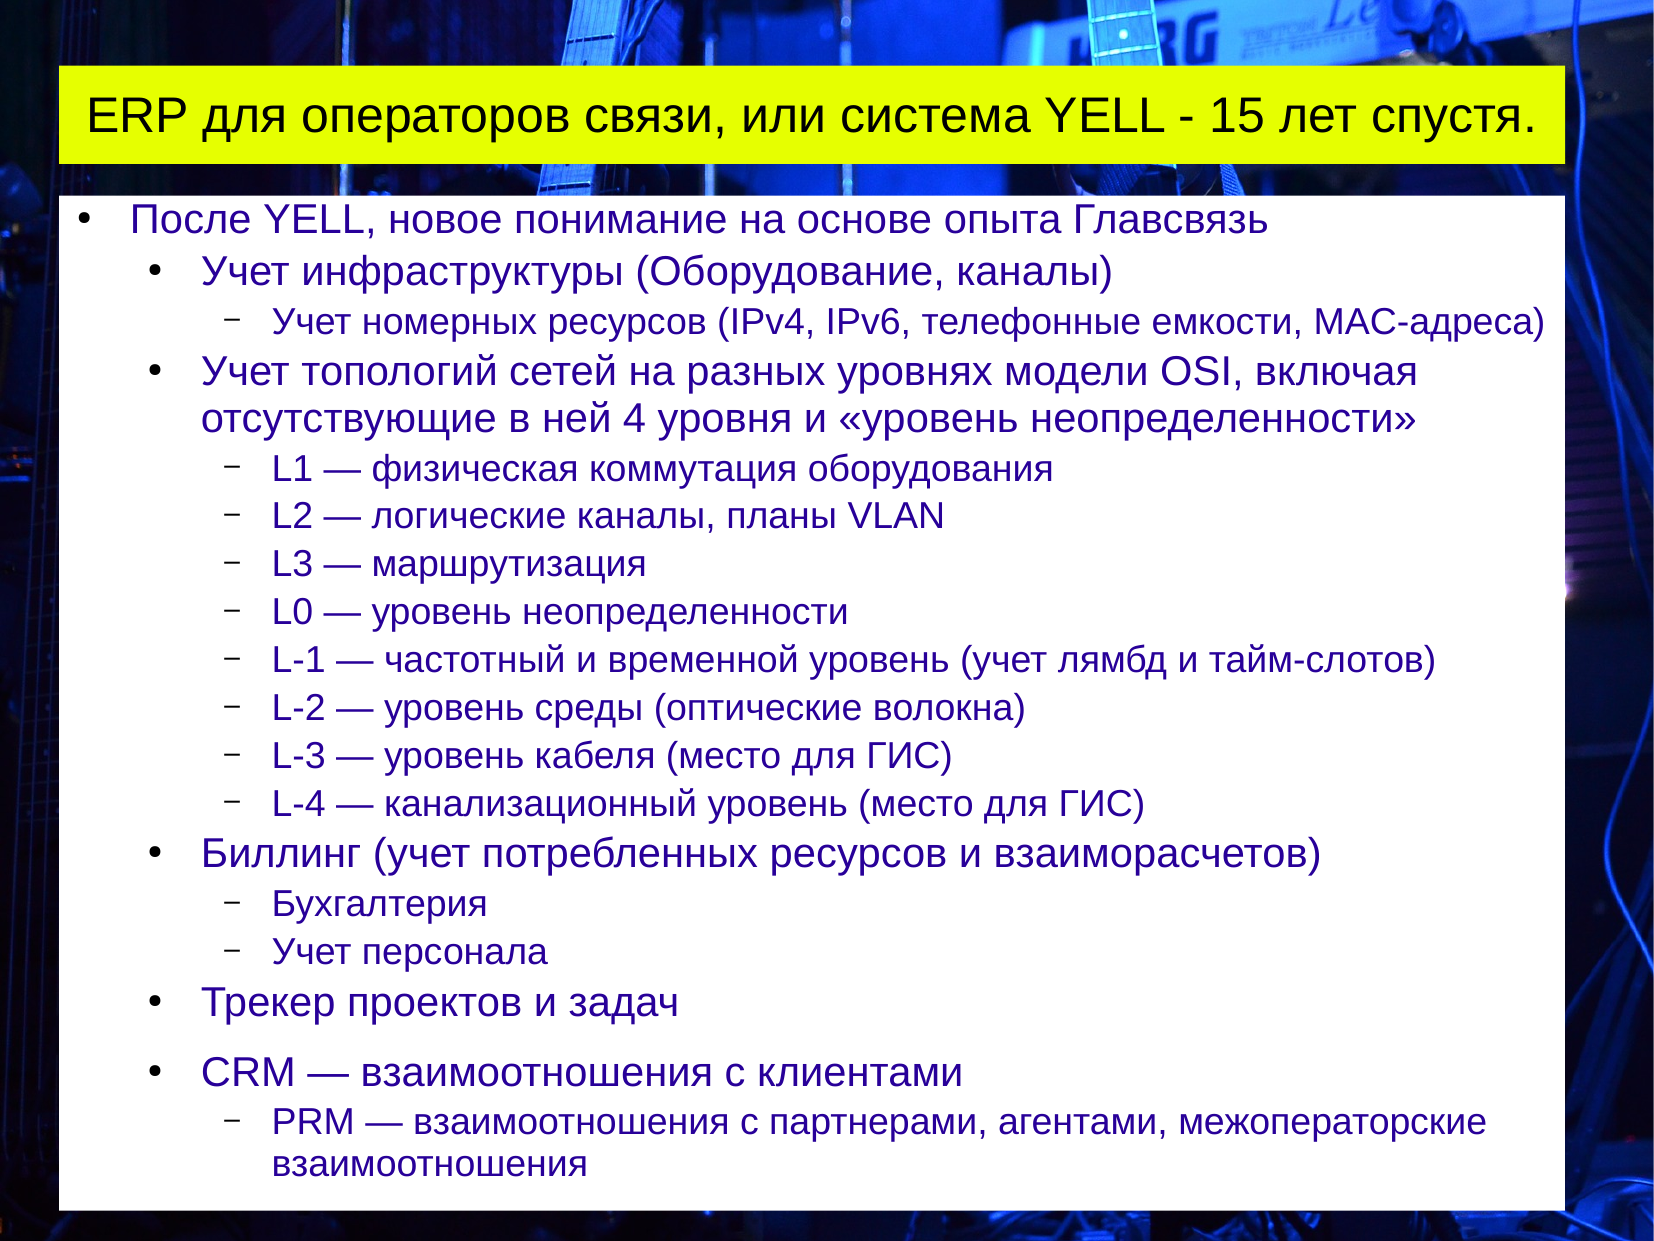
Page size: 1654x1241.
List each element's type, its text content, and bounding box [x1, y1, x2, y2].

list После YELL, новое понимание на основе опыта Главсвязь Учет инфраструктуры (Оборудование, каналы) Учет номерных ресурсов (IPv4, IPv6, телефонные емкости, MAC-адреса) Учет топологий сетей на разных уровнях модели OSI, включая отсутствующие в ней 4 уровня и «уровень неопределенности» L1 — физическая коммутация оборудования L2 — логические каналы, планы VLAN L3 — маршрутизация L0 — уровень неопределенности L-1 — частотный и временной уровень (учет лямбд и тайм-слотов) L-2 — уровень среды (оптические волокна) L-3 — уровень кабеля (место для ГИС) L-4 — канализационный уровень (место для ГИС) Биллинг (учет потребленных ресурсов и взаиморасчетов) Бухгалтерия Учет персонала Трекер проектов и задач CRM — взаимоотношения с клиентами PRM — взаимоотношения с партнерами, агентами, межоператорские взаимоотношения [59, 195, 1565, 1211]
title ERP для операторов связи, или система YELL - 15 лет спустя. [59, 65, 1566, 164]
picture [0, 0, 1654, 1241]
